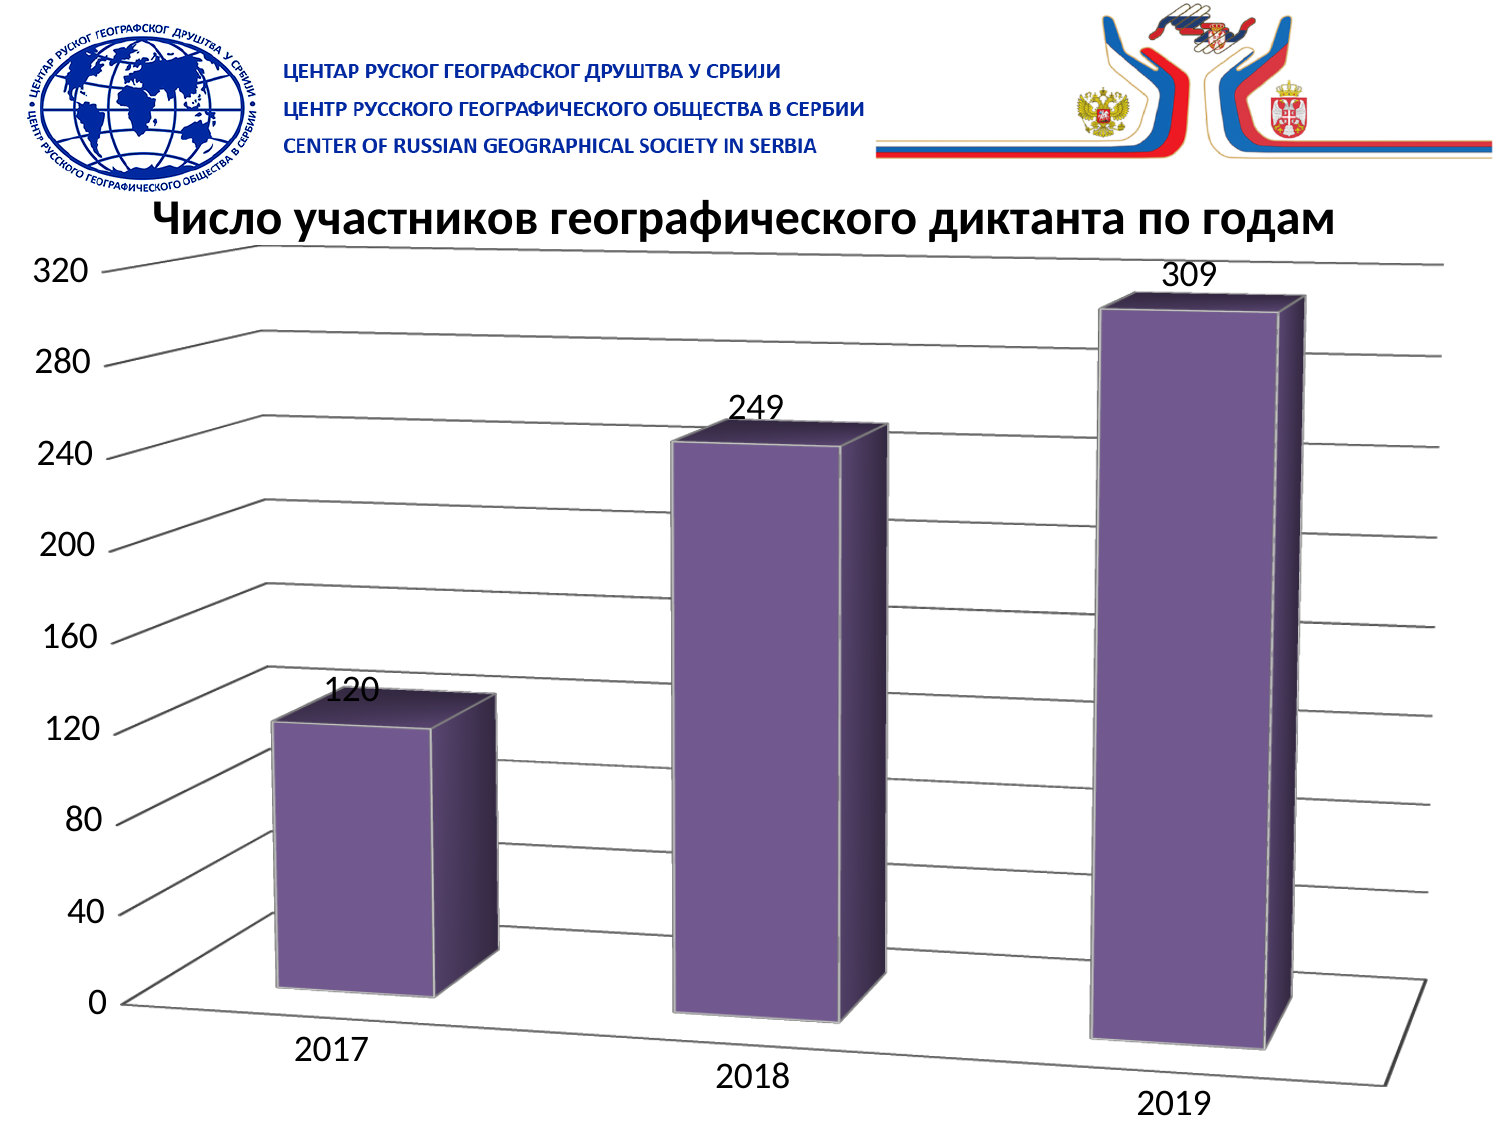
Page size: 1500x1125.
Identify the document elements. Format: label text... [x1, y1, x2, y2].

chart [0, 245, 1500, 1125]
text_box Число участников географического диктанта по годам [137, 177, 1352, 253]
picture [12, 0, 1500, 202]
